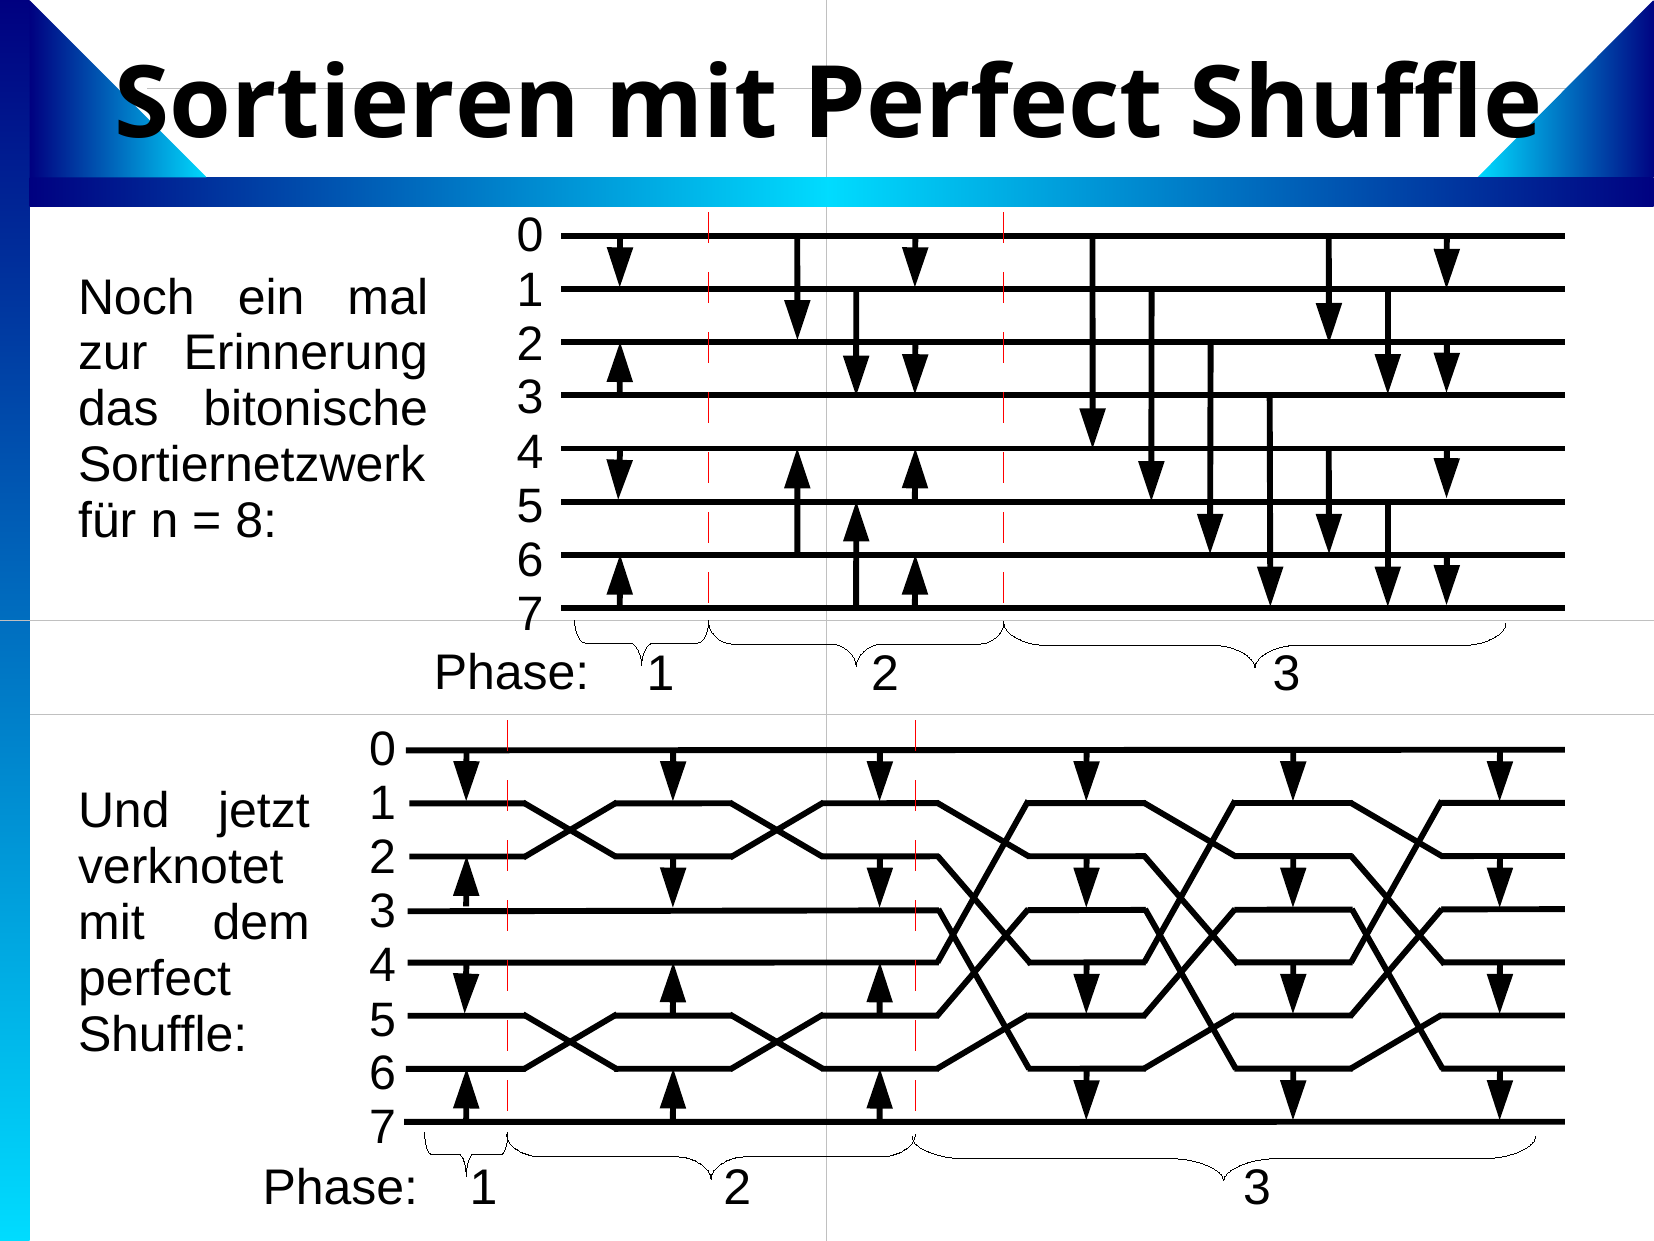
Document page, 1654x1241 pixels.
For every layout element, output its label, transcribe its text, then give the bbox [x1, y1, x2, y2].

text_box [785, 808, 821, 851]
text_box [1011, 1020, 1028, 1059]
text_box [732, 808, 769, 852]
text_box [578, 1020, 615, 1064]
text_box 0 1 2 3 4 5 6 7 [354, 714, 414, 1151]
text_box [578, 808, 615, 852]
text_box Sortieren mit Perfect Shuffle [205, 23, 1454, 153]
text_box [525, 773, 615, 826]
text_box Und jetzt verknotet mit dem perfect Shuffle: [63, 775, 325, 1069]
text_box [1424, 809, 1442, 852]
text_box [939, 943, 970, 1007]
text_box [732, 1046, 821, 1096]
text_box [957, 904, 1001, 965]
text_box [1010, 810, 1028, 851]
text_box [1352, 942, 1383, 1008]
text_box [1218, 1019, 1235, 1059]
text_box [1371, 905, 1414, 966]
text_box [1145, 808, 1206, 891]
text_box [1352, 808, 1413, 891]
text_box [525, 808, 562, 852]
text_box 0 1 2 3 4 5 6 7 [501, 200, 562, 636]
text_box [732, 1020, 769, 1064]
text_box [1352, 773, 1442, 837]
text_box Phase: [419, 636, 626, 708]
text_box 2 [856, 638, 916, 709]
text_box Phase: [248, 1151, 455, 1223]
text_box 1 [455, 1151, 514, 1223]
text_box 3 [1228, 1151, 1288, 1223]
text_box [1145, 917, 1155, 953]
text_box [1217, 809, 1235, 852]
text_box [525, 834, 615, 884]
text_box [1218, 915, 1235, 955]
text_box [978, 848, 1028, 929]
text_box [1425, 915, 1442, 955]
text_box [785, 1020, 821, 1063]
text_box [1011, 916, 1028, 955]
text_box [1352, 1033, 1442, 1099]
text_box Noch ein mal zur Erinnerung das bitonische Sortiernetzwerk für n = 8: [63, 261, 443, 556]
text_box [1185, 848, 1235, 929]
text_box [939, 864, 969, 927]
text_box [1145, 979, 1208, 1063]
text_box [1145, 863, 1176, 927]
text_box 2 [708, 1151, 768, 1223]
text_box [1392, 848, 1442, 930]
text_box [525, 1020, 562, 1064]
text_box [1145, 773, 1235, 837]
text_box 3 [1257, 638, 1317, 709]
text_box [979, 941, 1028, 1023]
text_box [732, 773, 821, 826]
text_box [939, 979, 1001, 1063]
text_box [1145, 943, 1176, 1008]
text_box [1352, 863, 1383, 927]
text_box [1164, 905, 1208, 966]
text_box [1392, 941, 1442, 1023]
text_box [939, 808, 1000, 891]
text_box [1424, 1019, 1442, 1060]
text_box [939, 773, 1028, 837]
text_box [1186, 941, 1235, 1023]
text_box [1352, 979, 1414, 1063]
text_box [939, 1033, 1028, 1099]
text_box [1352, 918, 1362, 952]
text_box [525, 1046, 615, 1096]
text_box [939, 918, 949, 951]
text_box 1 [631, 638, 691, 709]
text_box [732, 834, 821, 884]
text_box [525, 985, 615, 1037]
text_box [1145, 1033, 1235, 1099]
text_box [732, 985, 821, 1037]
